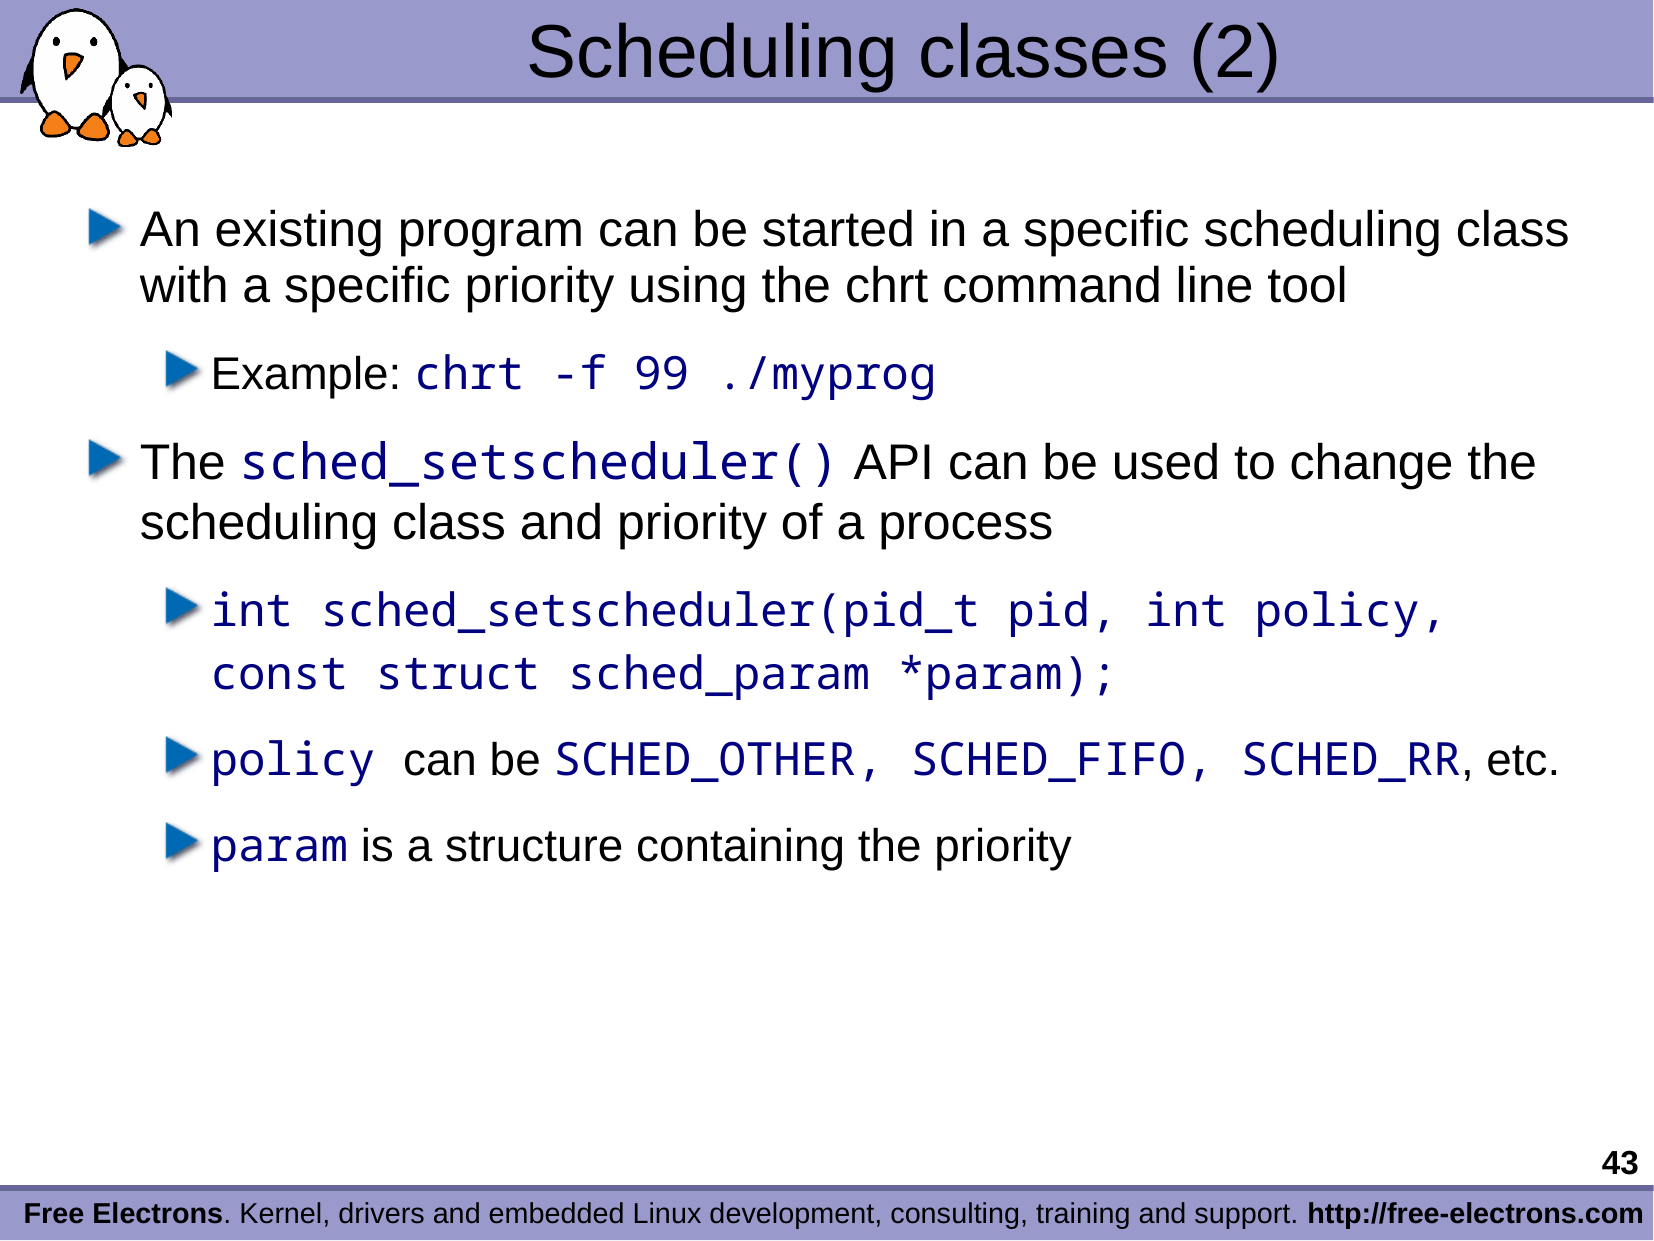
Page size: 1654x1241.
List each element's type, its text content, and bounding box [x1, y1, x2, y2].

list An existing program can be started in a specific scheduling class with a specific priority using the chrt command line tool Example: chrt -f 99 ./myprog The sched_setscheduler() API can be used to change the scheduling class and priority of a process int sched_setscheduler(pid_t pid, int policy, const struct sched_param *param); policy can be SCHED_OTHER, SCHED_FIFO, SCHED_RR, etc. param is a structure containing the priority [68, 201, 1592, 1118]
picture [20, 8, 172, 147]
title Scheduling classes (2) [178, 4, 1631, 98]
